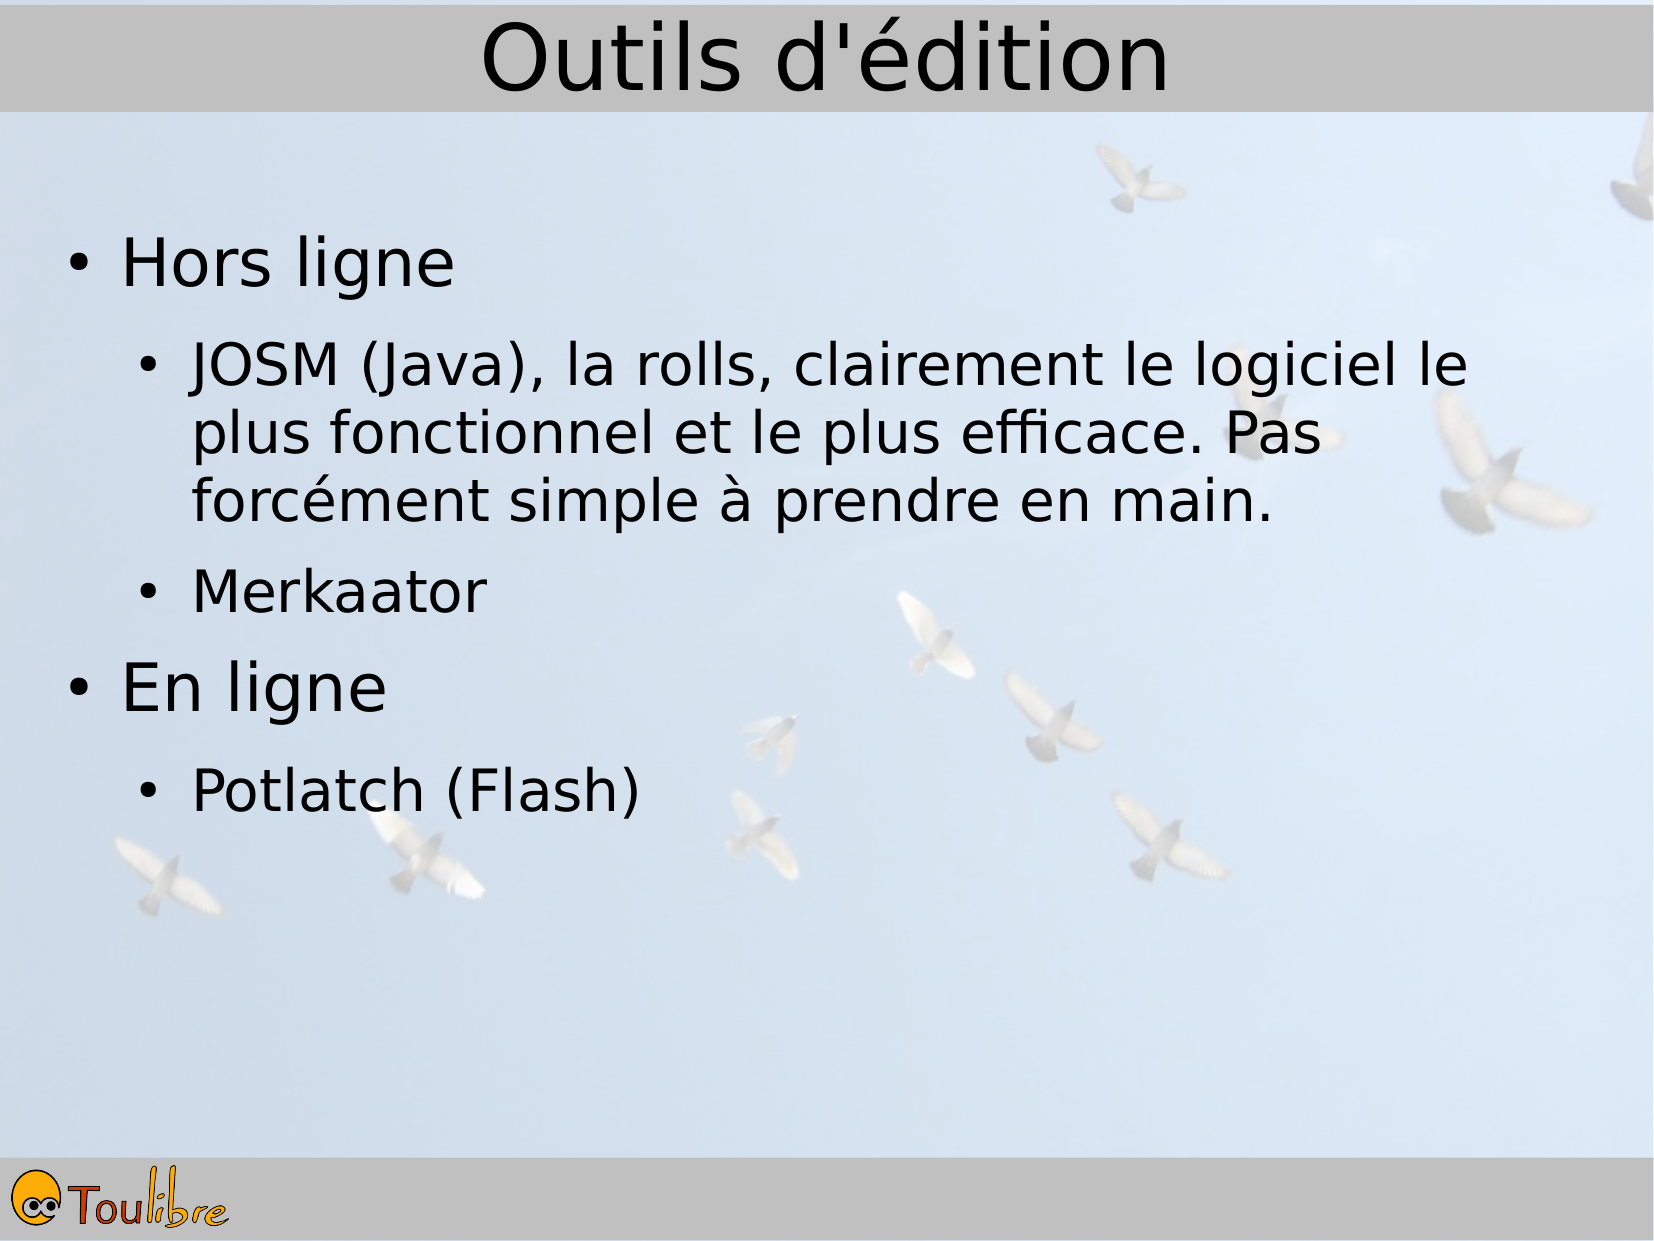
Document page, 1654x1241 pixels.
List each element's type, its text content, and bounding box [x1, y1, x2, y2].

title Outils d'édition [0, 4, 1654, 112]
picture [11, 1165, 229, 1228]
list Hors ligne JOSM (Java), la rolls, clairement le logiciel le plus fonctionnel et le plus efficace. Pas forcément simple à prendre en main. Merkaator En ligne Potlatch (Flash) [49, 224, 1607, 1043]
